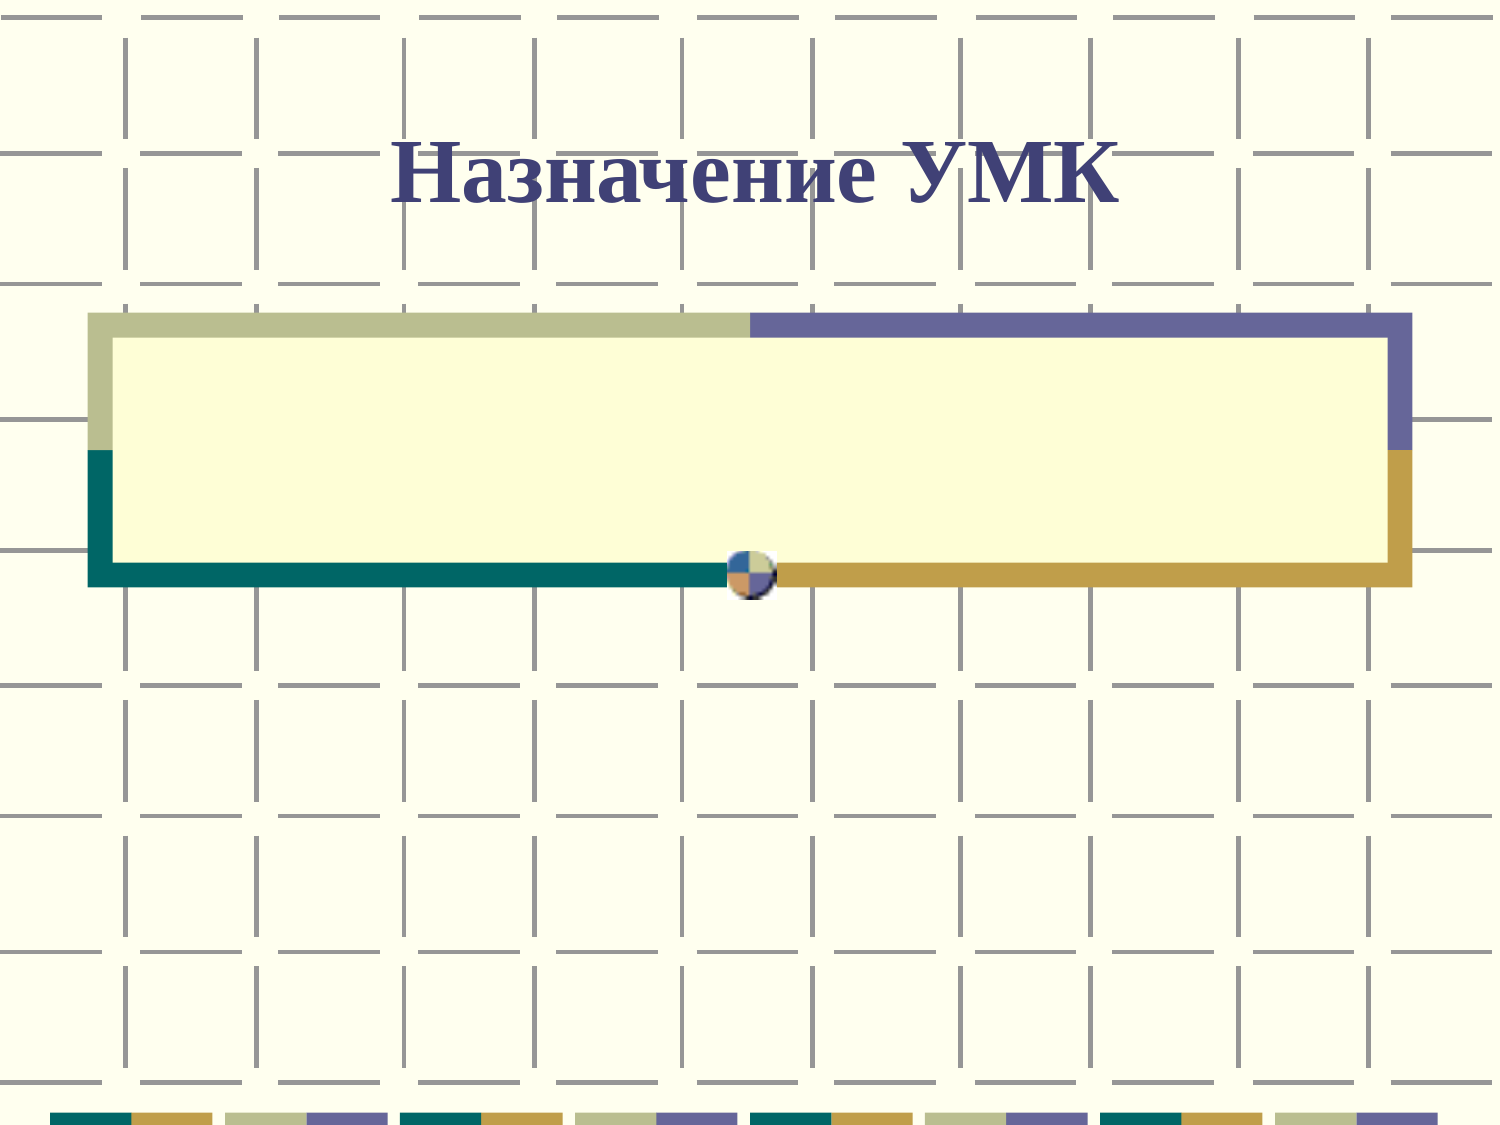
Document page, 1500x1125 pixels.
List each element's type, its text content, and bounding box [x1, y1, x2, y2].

title Назначение УМК [118, 59, 1394, 285]
picture [727, 551, 777, 600]
